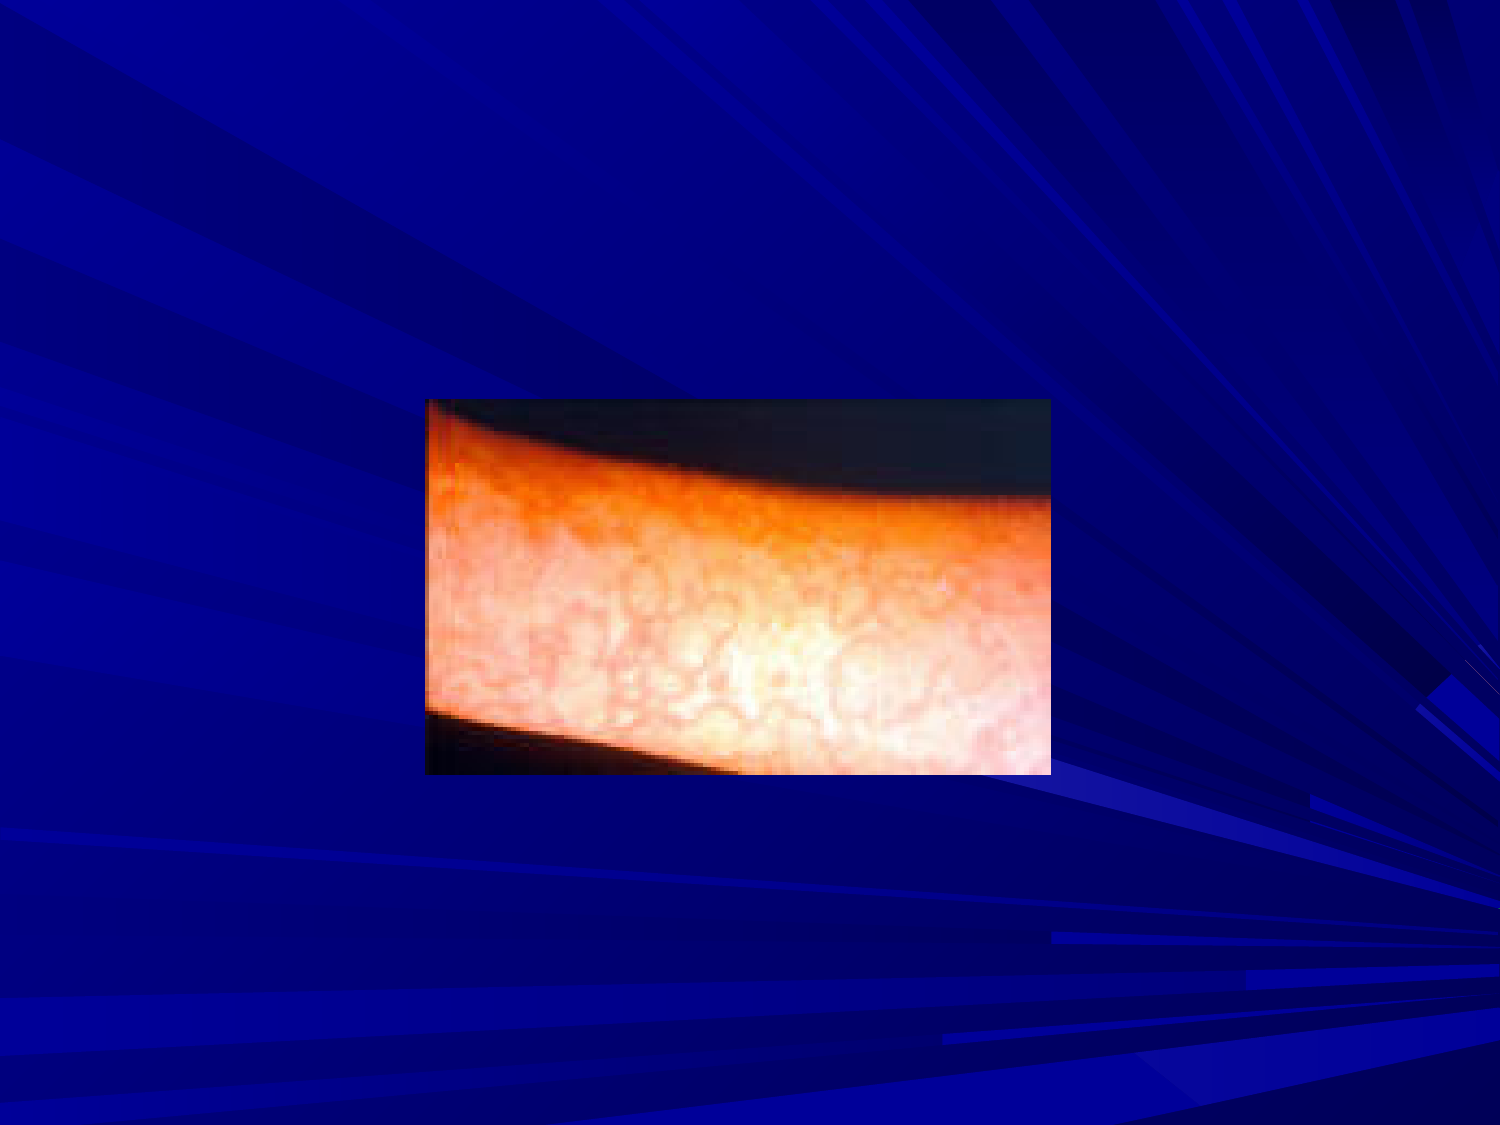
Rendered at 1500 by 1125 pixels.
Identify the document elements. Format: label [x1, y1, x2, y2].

picture [425, 399, 1051, 775]
